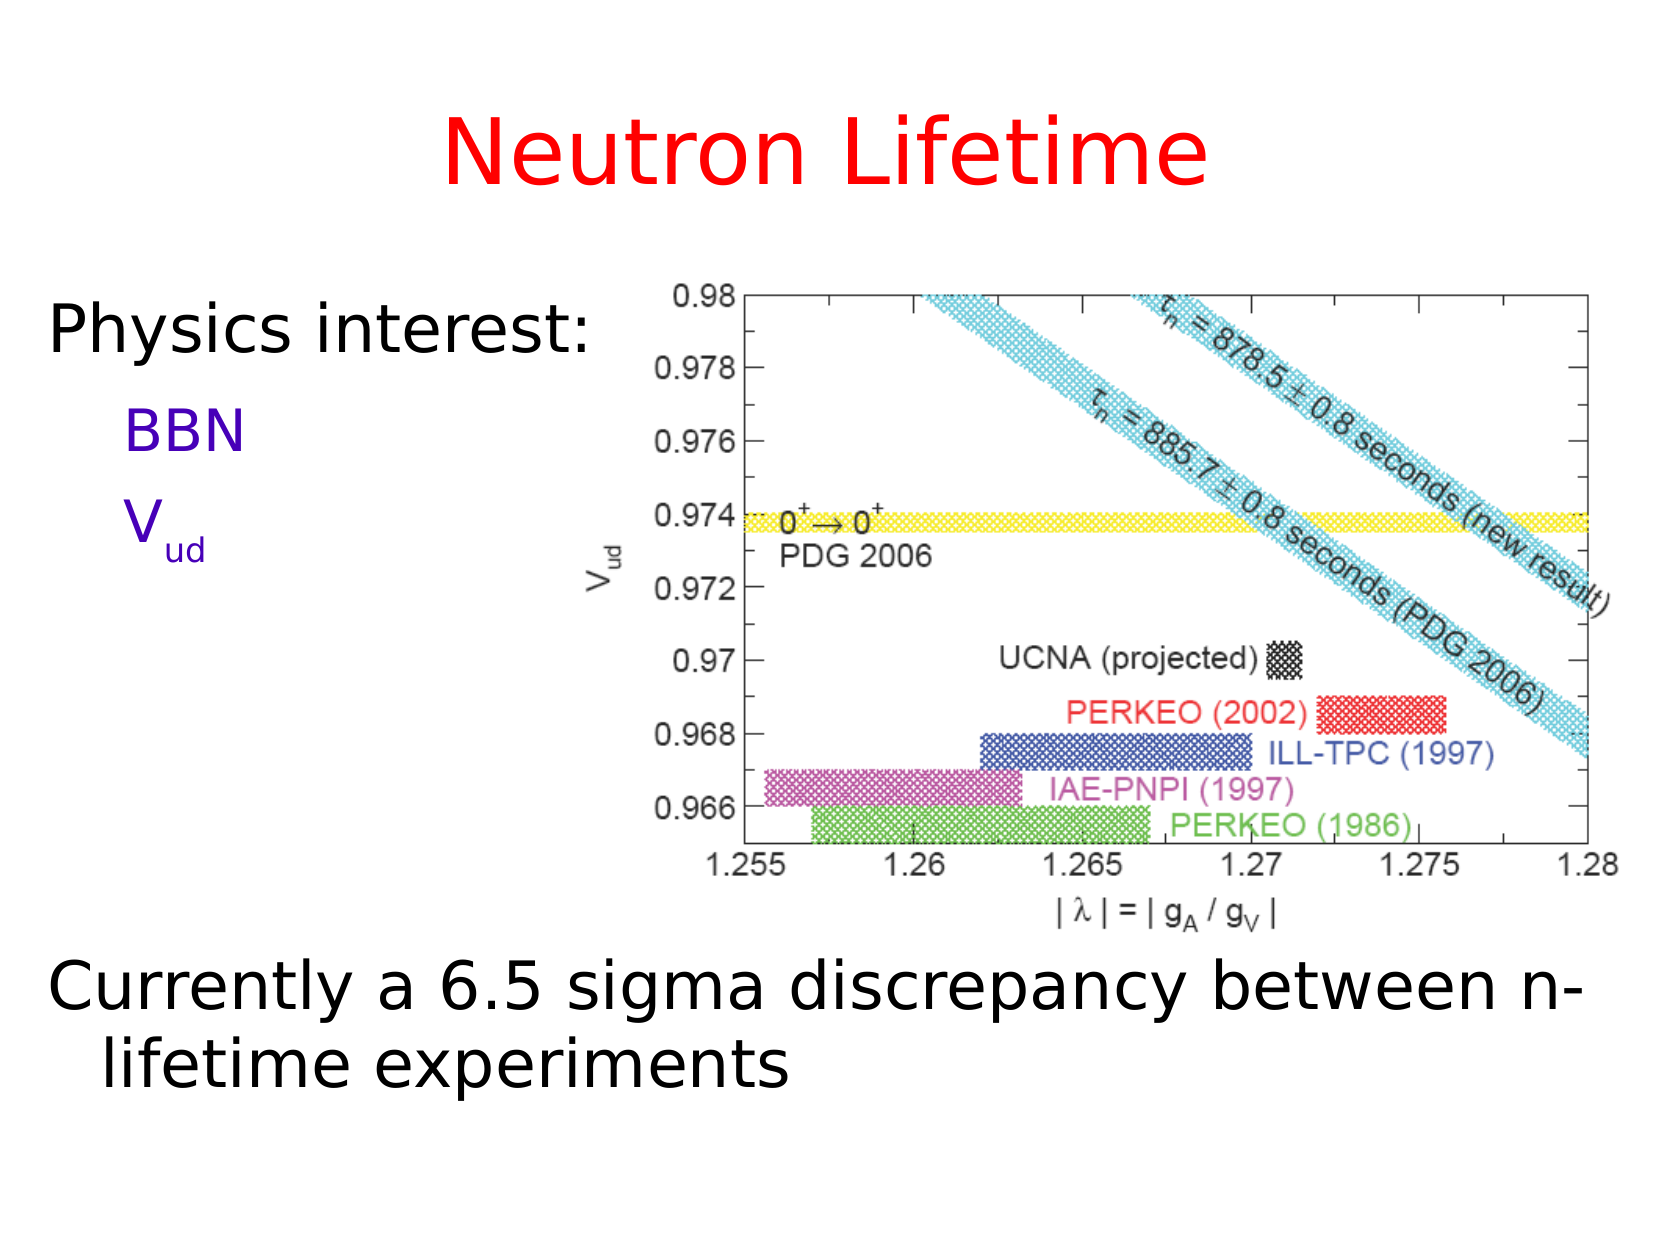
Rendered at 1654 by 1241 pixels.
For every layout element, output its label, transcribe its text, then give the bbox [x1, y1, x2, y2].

picture [572, 265, 1625, 937]
list Physics interest: BBN Vud [29, 290, 745, 621]
list Currently a 6.5 sigma discrepancy between n-lifetime experiments [29, 947, 1595, 1104]
title Neutron Lifetime [82, 49, 1571, 257]
